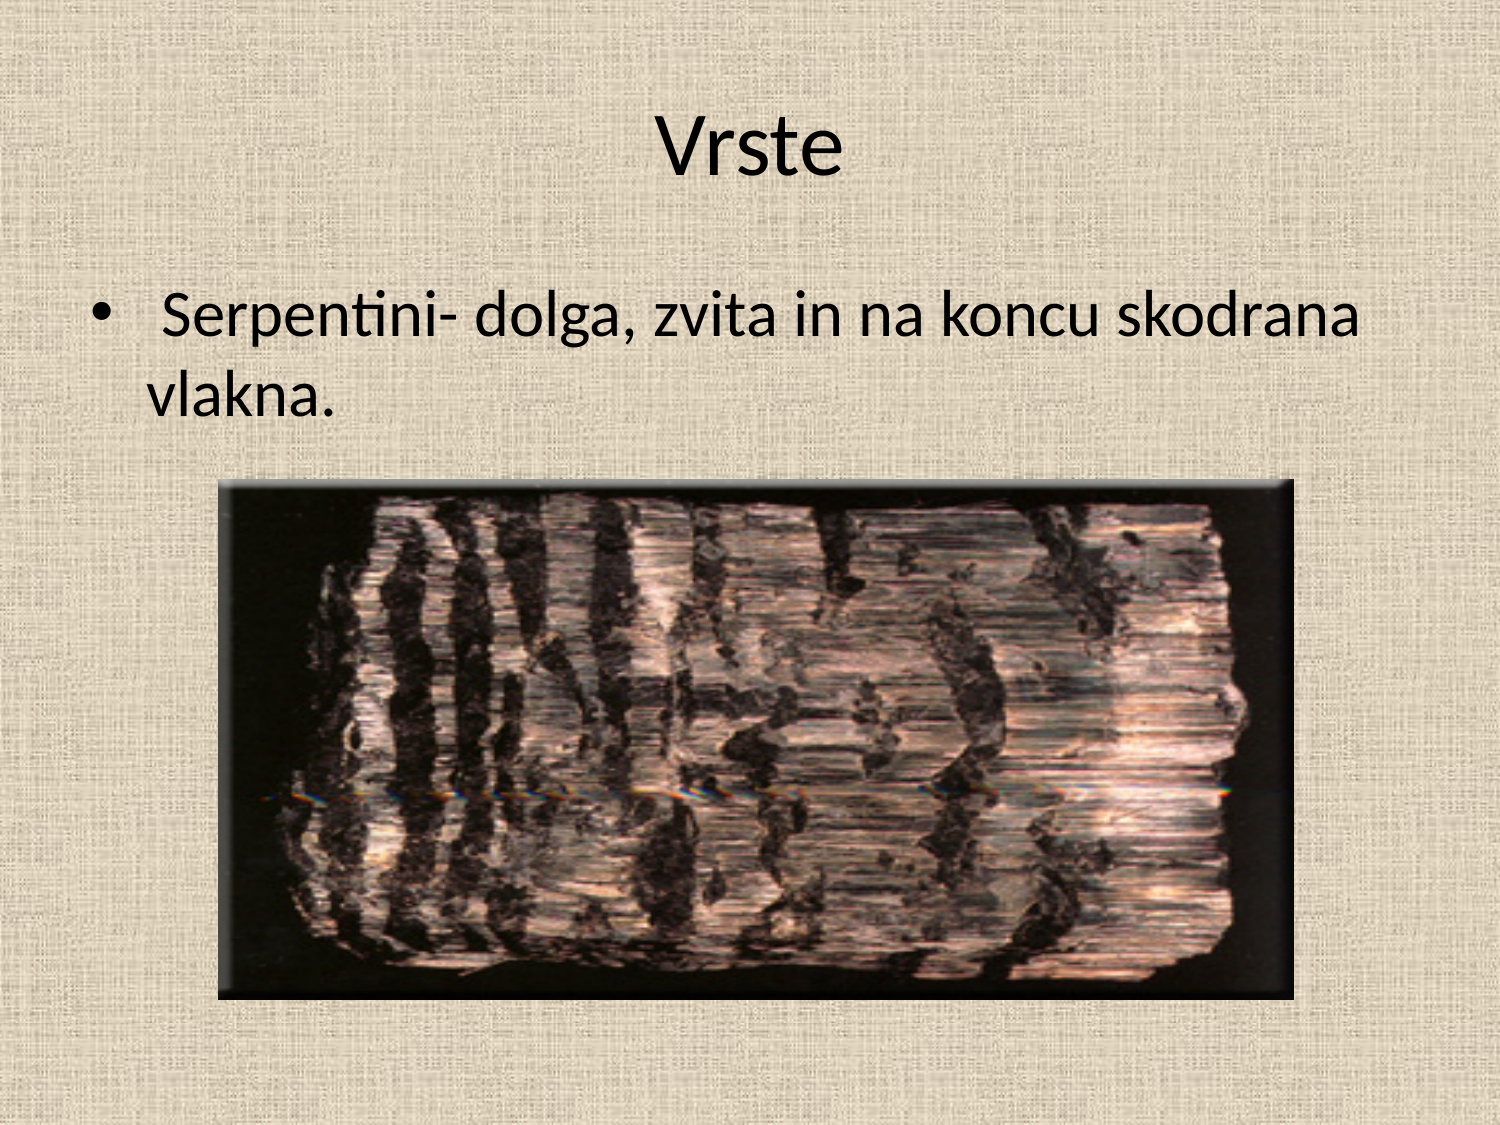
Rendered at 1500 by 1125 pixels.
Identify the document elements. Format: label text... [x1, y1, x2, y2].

title Vrste [75, 45, 1425, 233]
picture [0, 0, 1500, 1125]
list Serpentini- dolga, zvita in na koncu skodrana vlakna. [75, 262, 1425, 1005]
